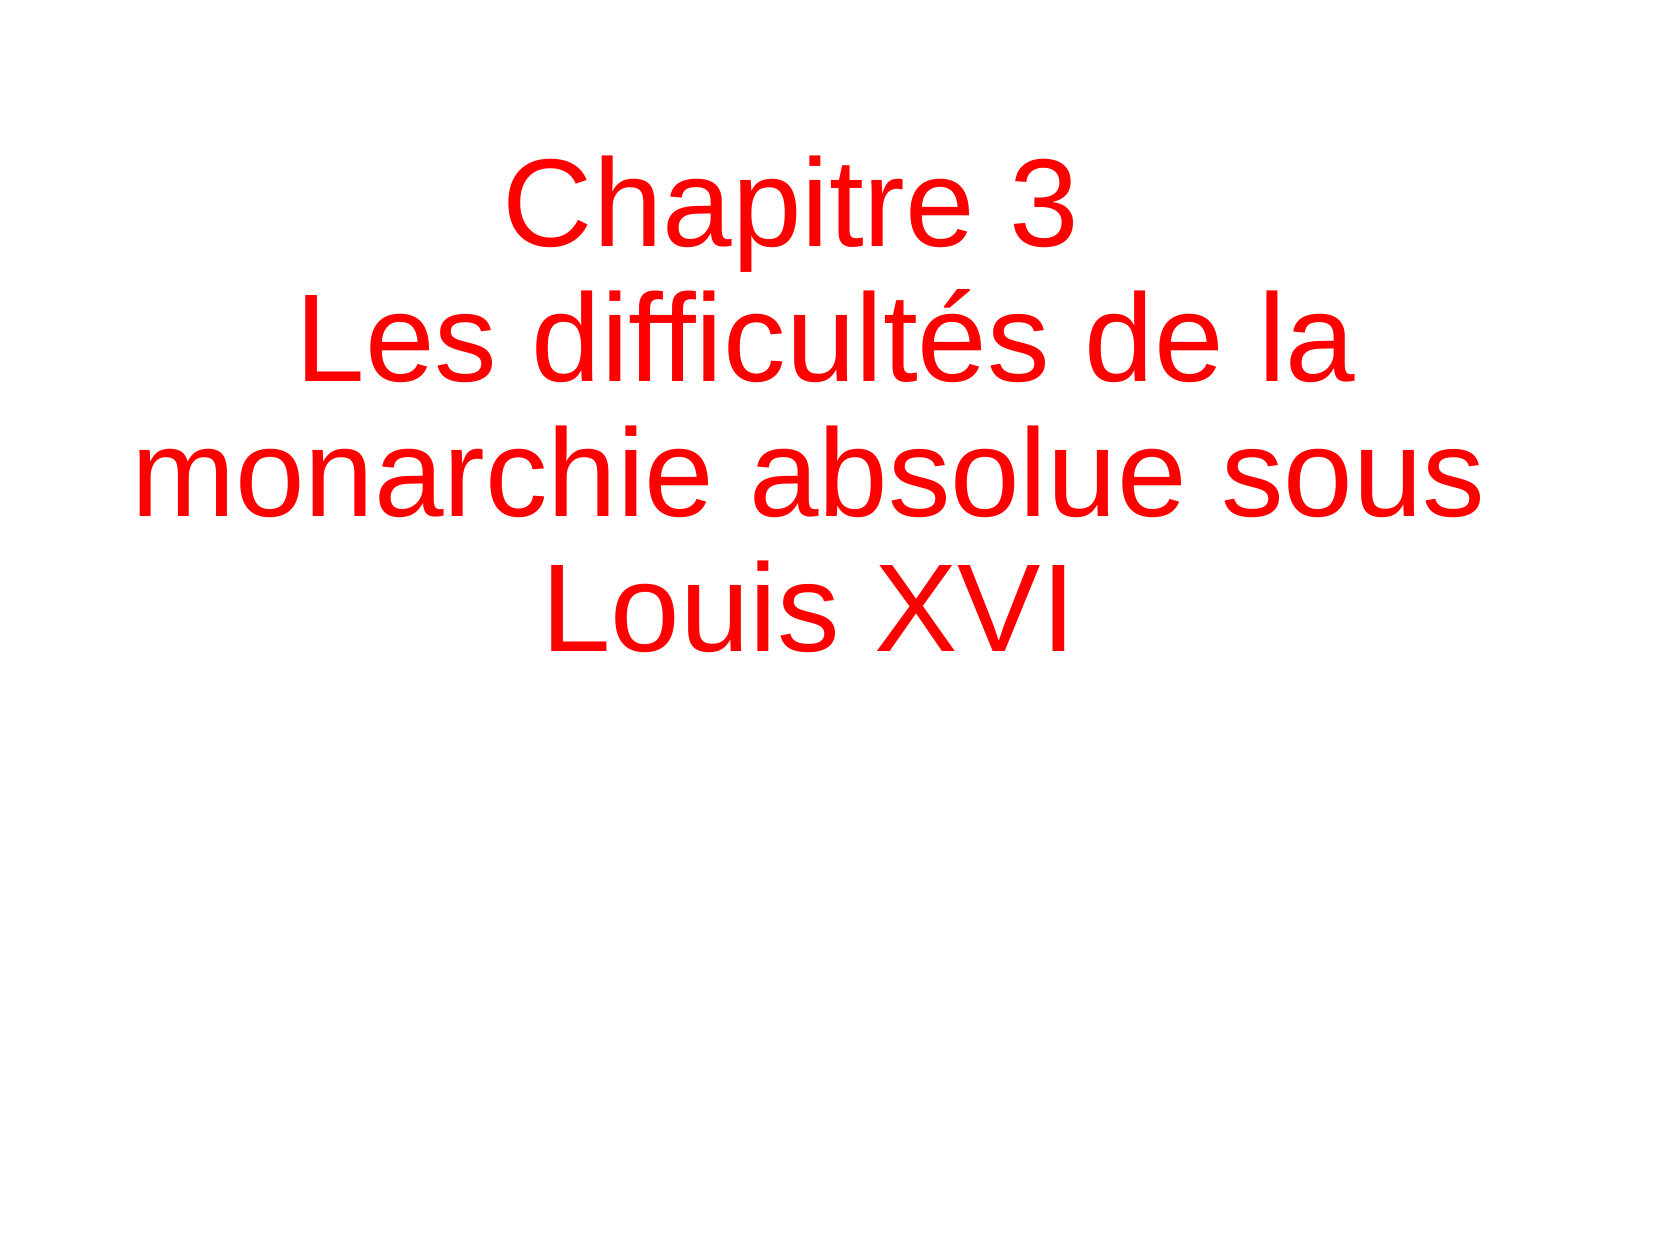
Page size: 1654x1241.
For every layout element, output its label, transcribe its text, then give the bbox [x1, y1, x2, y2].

subtitle Chapitre 3 Les difficultés de la monarchie absolue sous Louis XVI [88, 130, 1529, 768]
